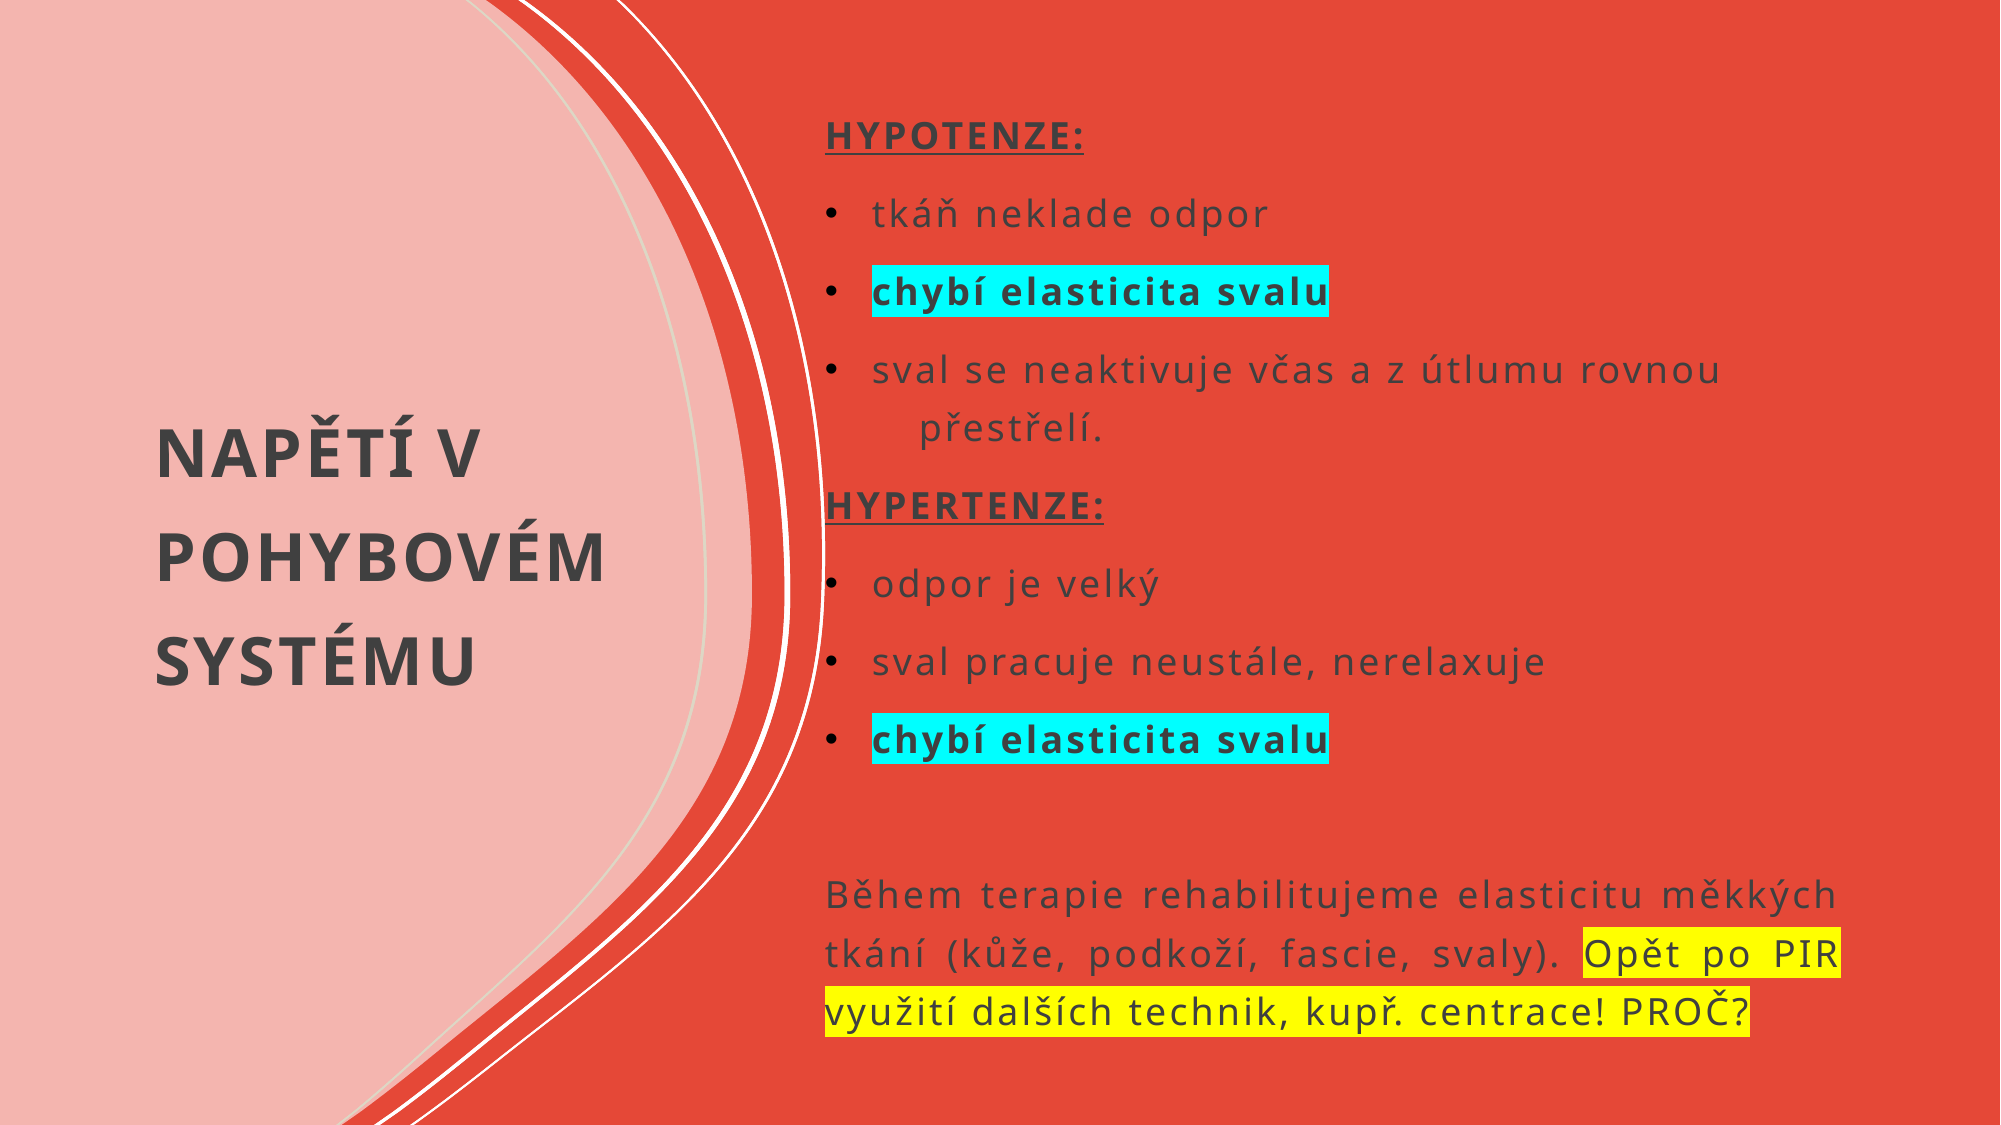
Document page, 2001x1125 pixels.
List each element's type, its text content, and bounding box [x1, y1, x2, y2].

title NAPĚTÍ V POHYBOVÉM SYSTÉMU [136, 300, 655, 783]
list HYPOTENZE: tkáň neklade odpor chybí elasticita svalu sval se neaktivuje včas a z útlumu rovnou přestřelí. HYPERTENZE: odpor je velký sval pracuje neustále, nerelaxuje chybí elasticita svalu Během terapie rehabilitujeme elasticitu měkkých tkání (kůže, podkoží, fascie, svaly). Opět po PIR využití dalších technik, kupř. centrace! PROČ? [806, 48, 1920, 1081]
text_box [0, 0, 2000, 1125]
